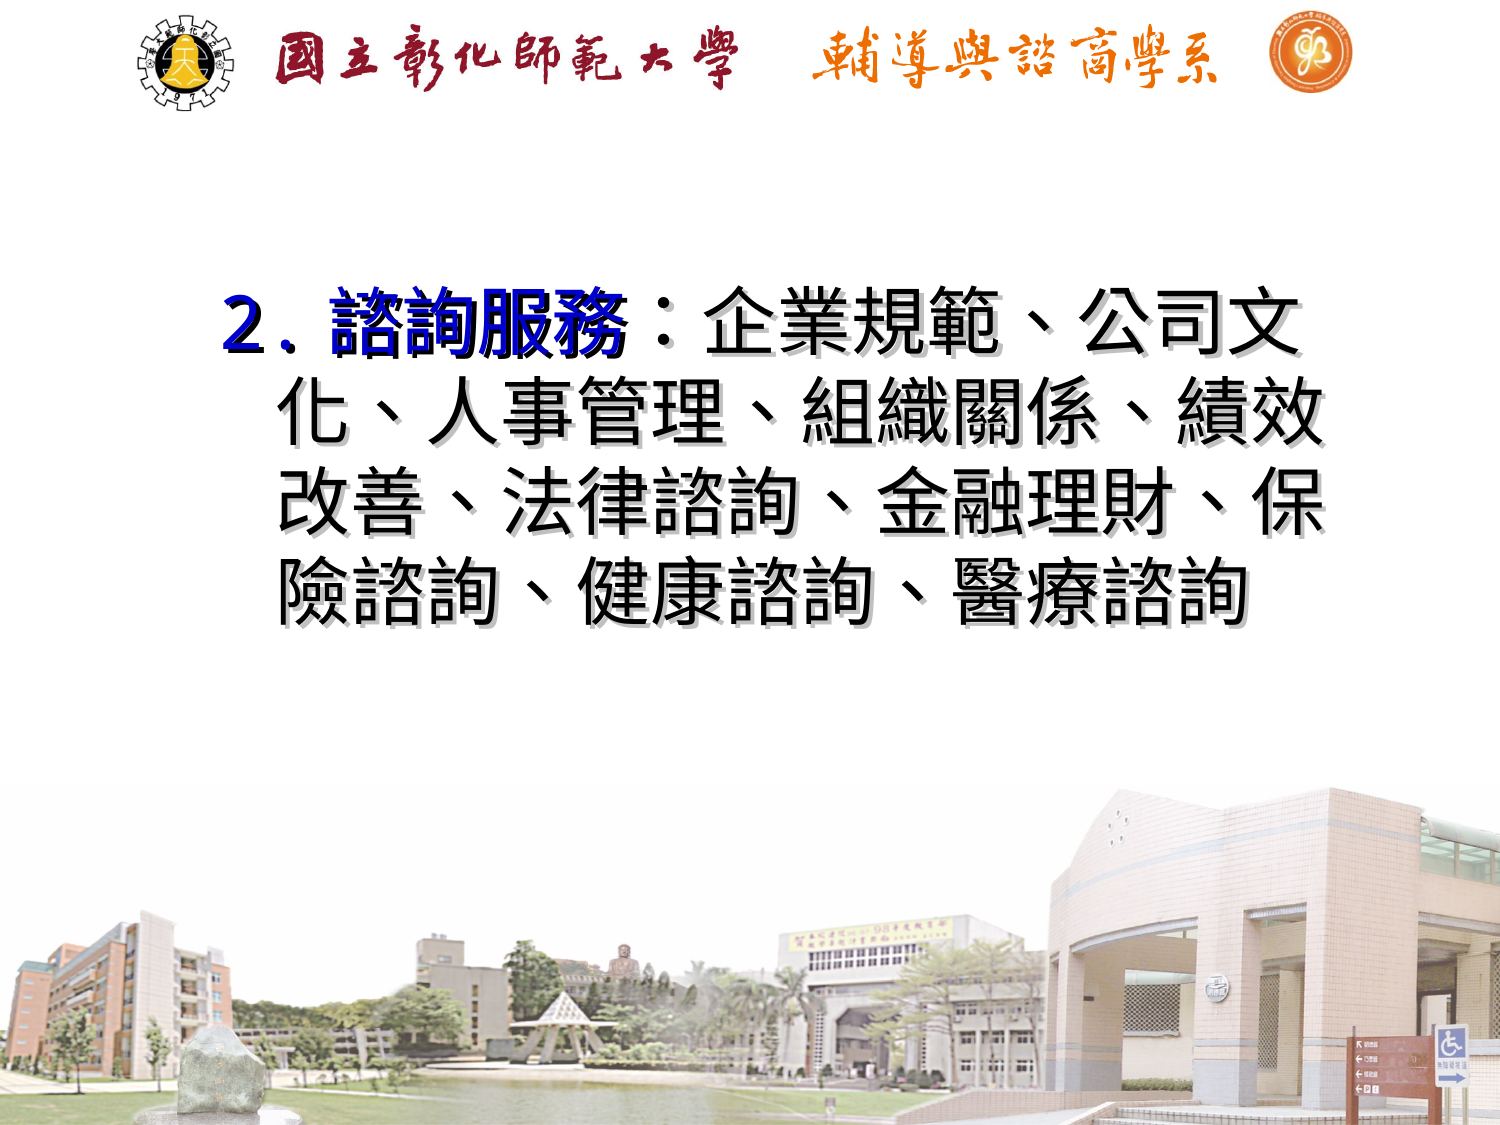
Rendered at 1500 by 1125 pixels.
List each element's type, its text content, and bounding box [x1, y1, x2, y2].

list 2.諮詢服務：企業規範、公司文化、人事管理、組織關係、績效改善、法律諮詢、金融理財、保險諮詢、健康諮詢、醫療諮詢 [147, 267, 1377, 669]
